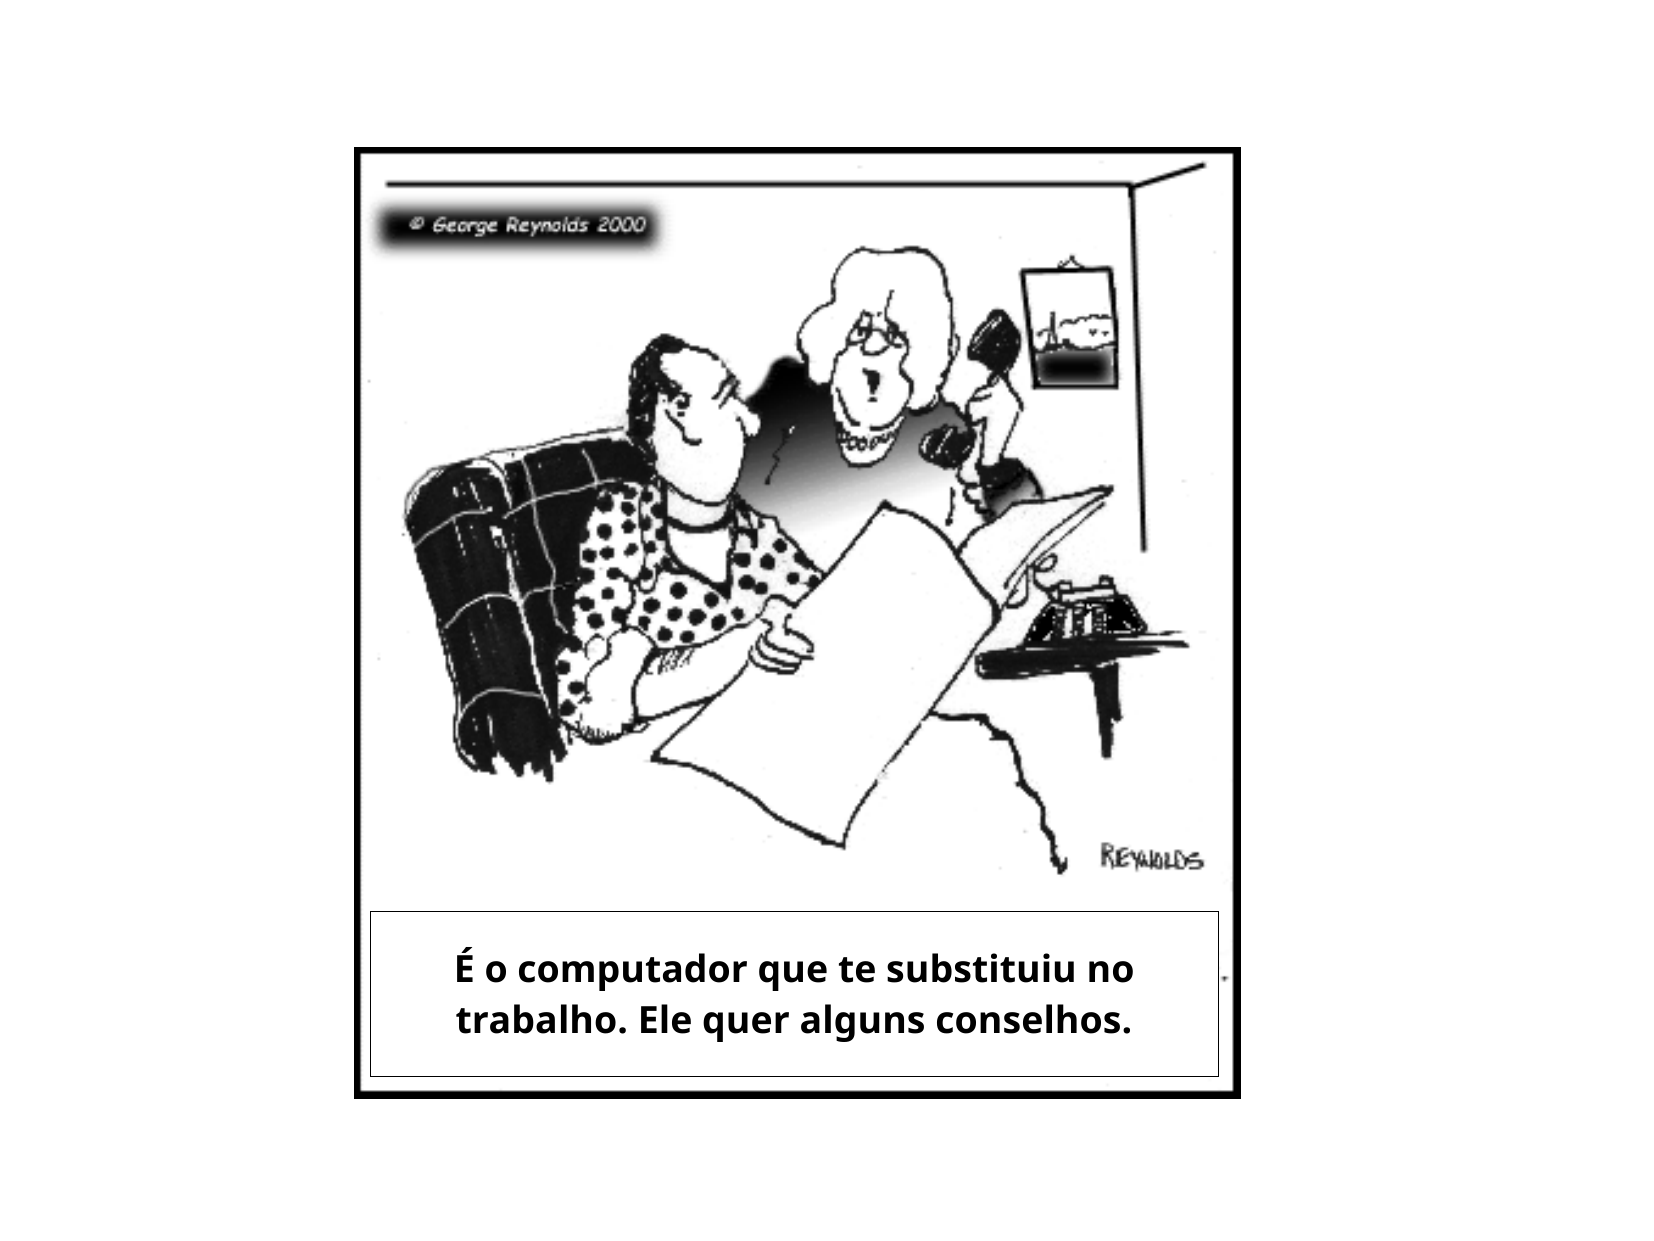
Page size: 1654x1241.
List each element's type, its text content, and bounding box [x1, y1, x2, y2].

picture [354, 147, 1241, 1100]
text_box É o computador que te substituiu no trabalho. Ele quer alguns conselhos. [370, 911, 1219, 1077]
